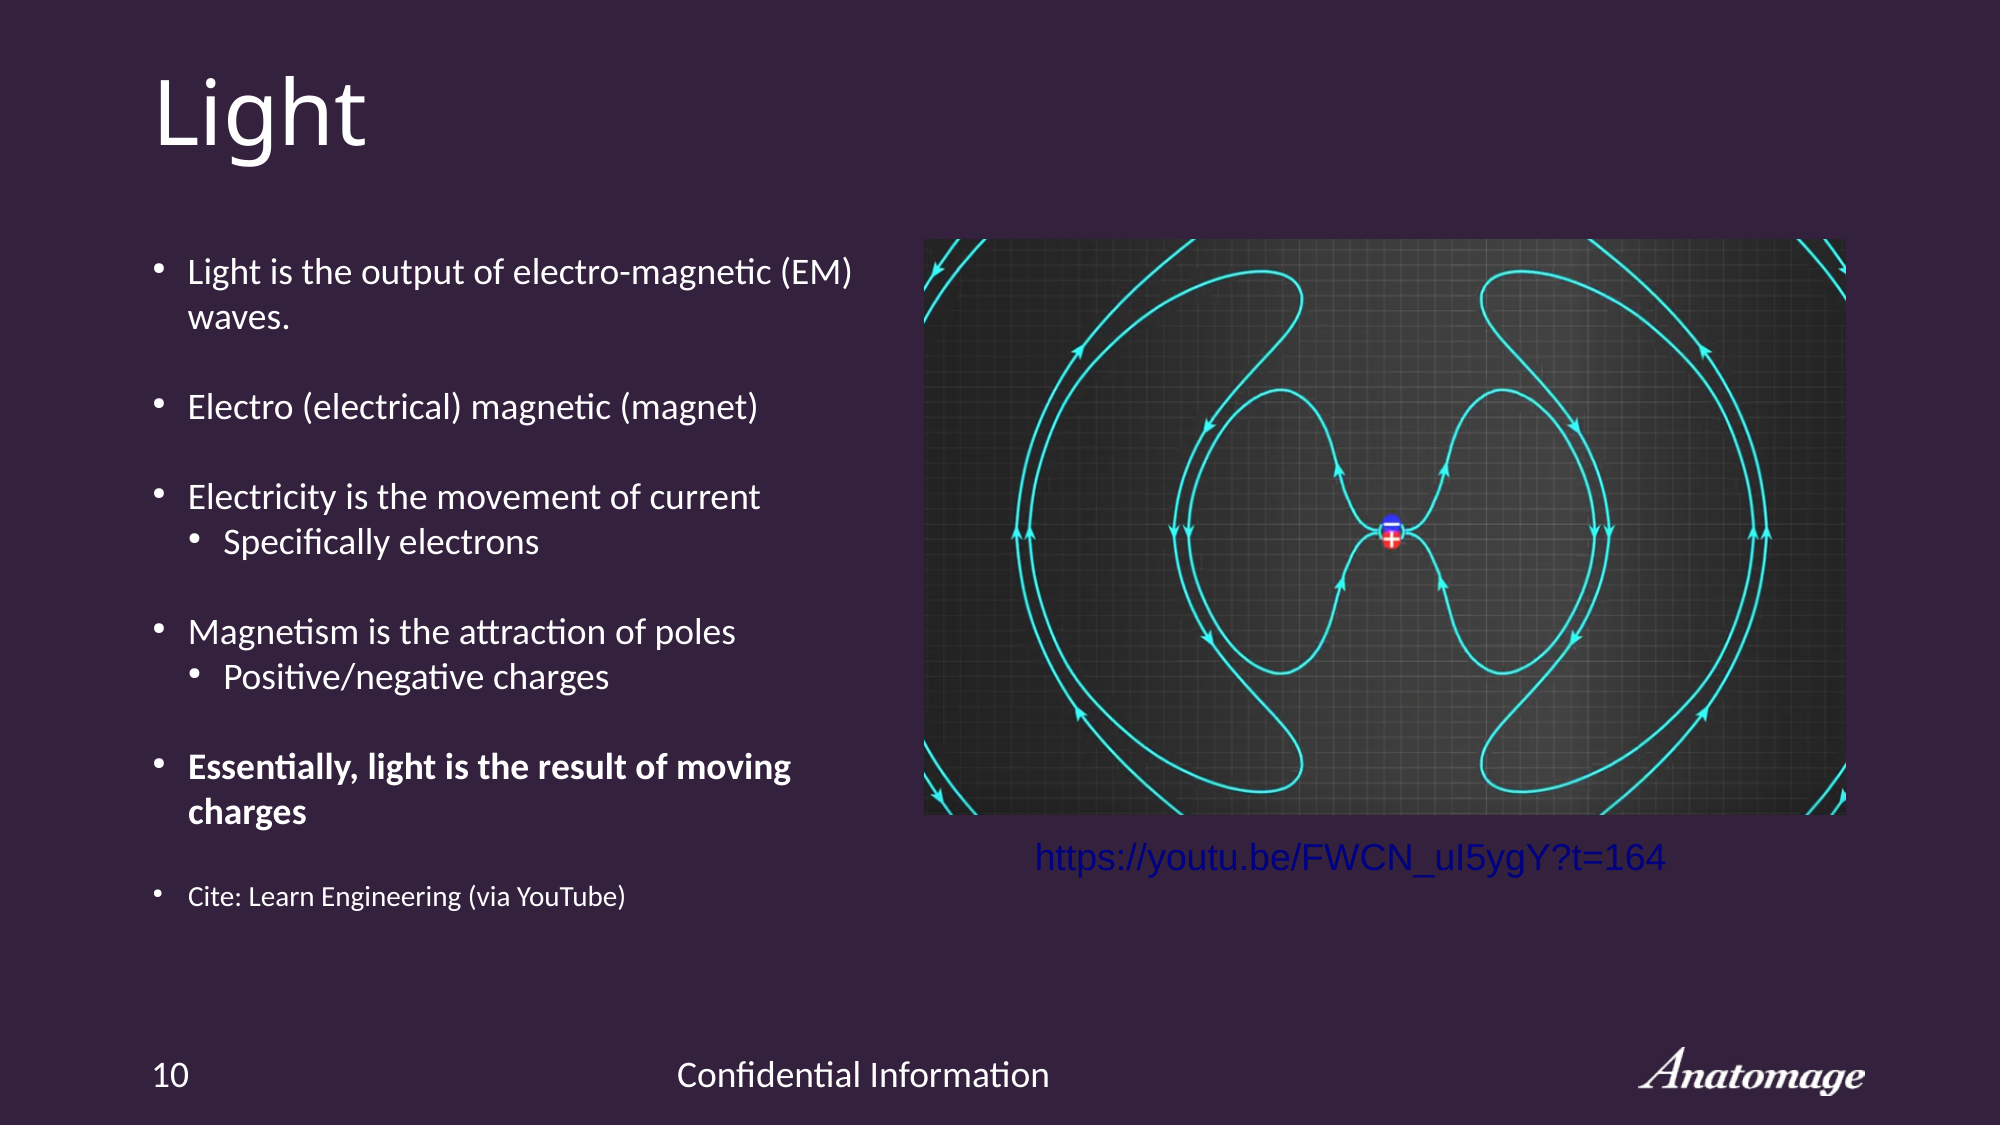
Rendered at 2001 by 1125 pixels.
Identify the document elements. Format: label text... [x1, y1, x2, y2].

text_box https://youtu.be/FWCN_uI5ygY?t=164 [1020, 829, 1809, 901]
title Light [137, 60, 1863, 278]
footer Confidential Information [662, 1042, 1338, 1103]
picture [924, 239, 1846, 815]
slide_number <number> [136, 1042, 587, 1103]
text_box Light is the output of electro-magnetic (EM) waves. Electro (electrical) magnetic (magnet) Electricity is the movement of current Specifically electrons Magnetism is the attraction of poles Positive/negative charges Essentially, light is the result of moving charges Cite: Learn Engineering (via YouTube) [137, 238, 888, 886]
picture [1638, 1047, 1865, 1096]
